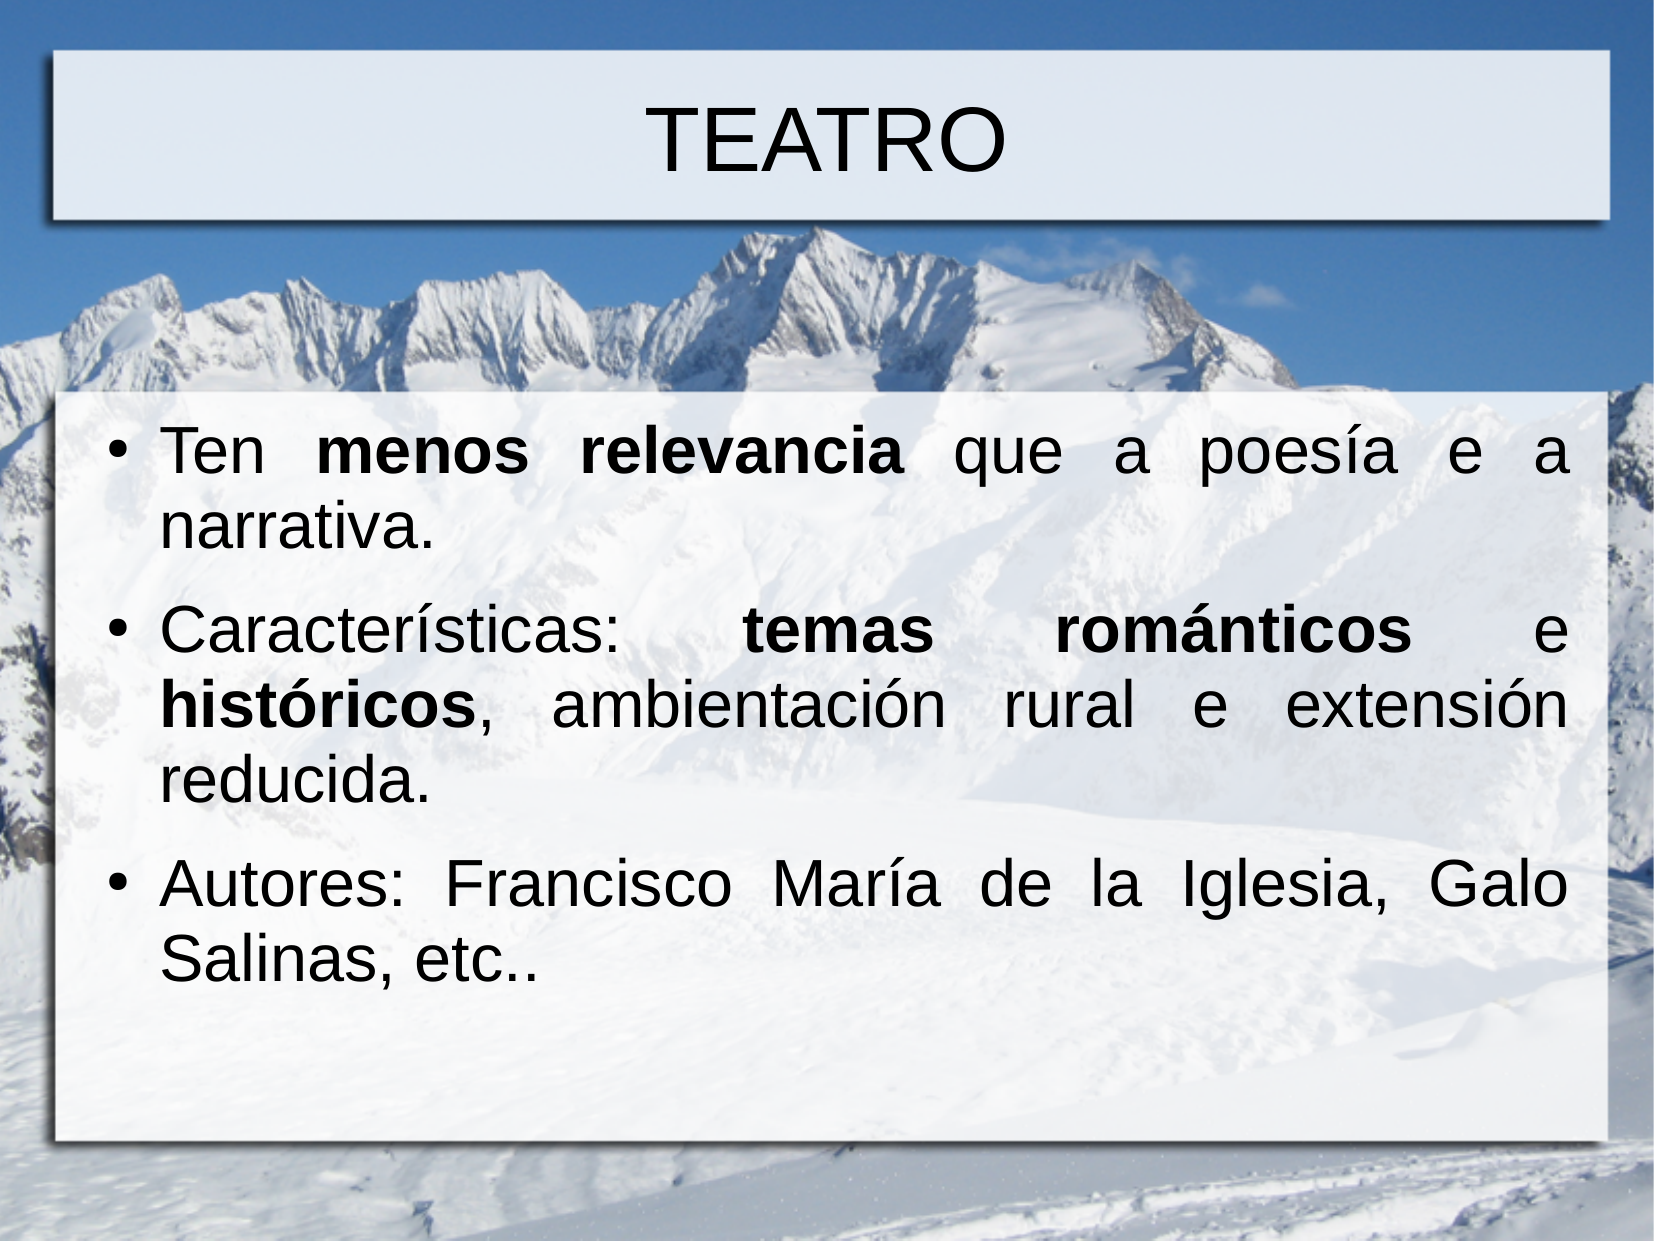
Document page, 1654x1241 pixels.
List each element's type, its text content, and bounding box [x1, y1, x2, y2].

picture [0, 0, 1654, 1241]
list Ten menos relevancia que a poesía e a narrativa. Características: temas románticos e históricos, ambientación rural e extensión reducida. Autores: Francisco María de la Iglesia, Galo Salinas, etc.. [88, 413, 1571, 1133]
title TEATRO [59, 61, 1595, 219]
